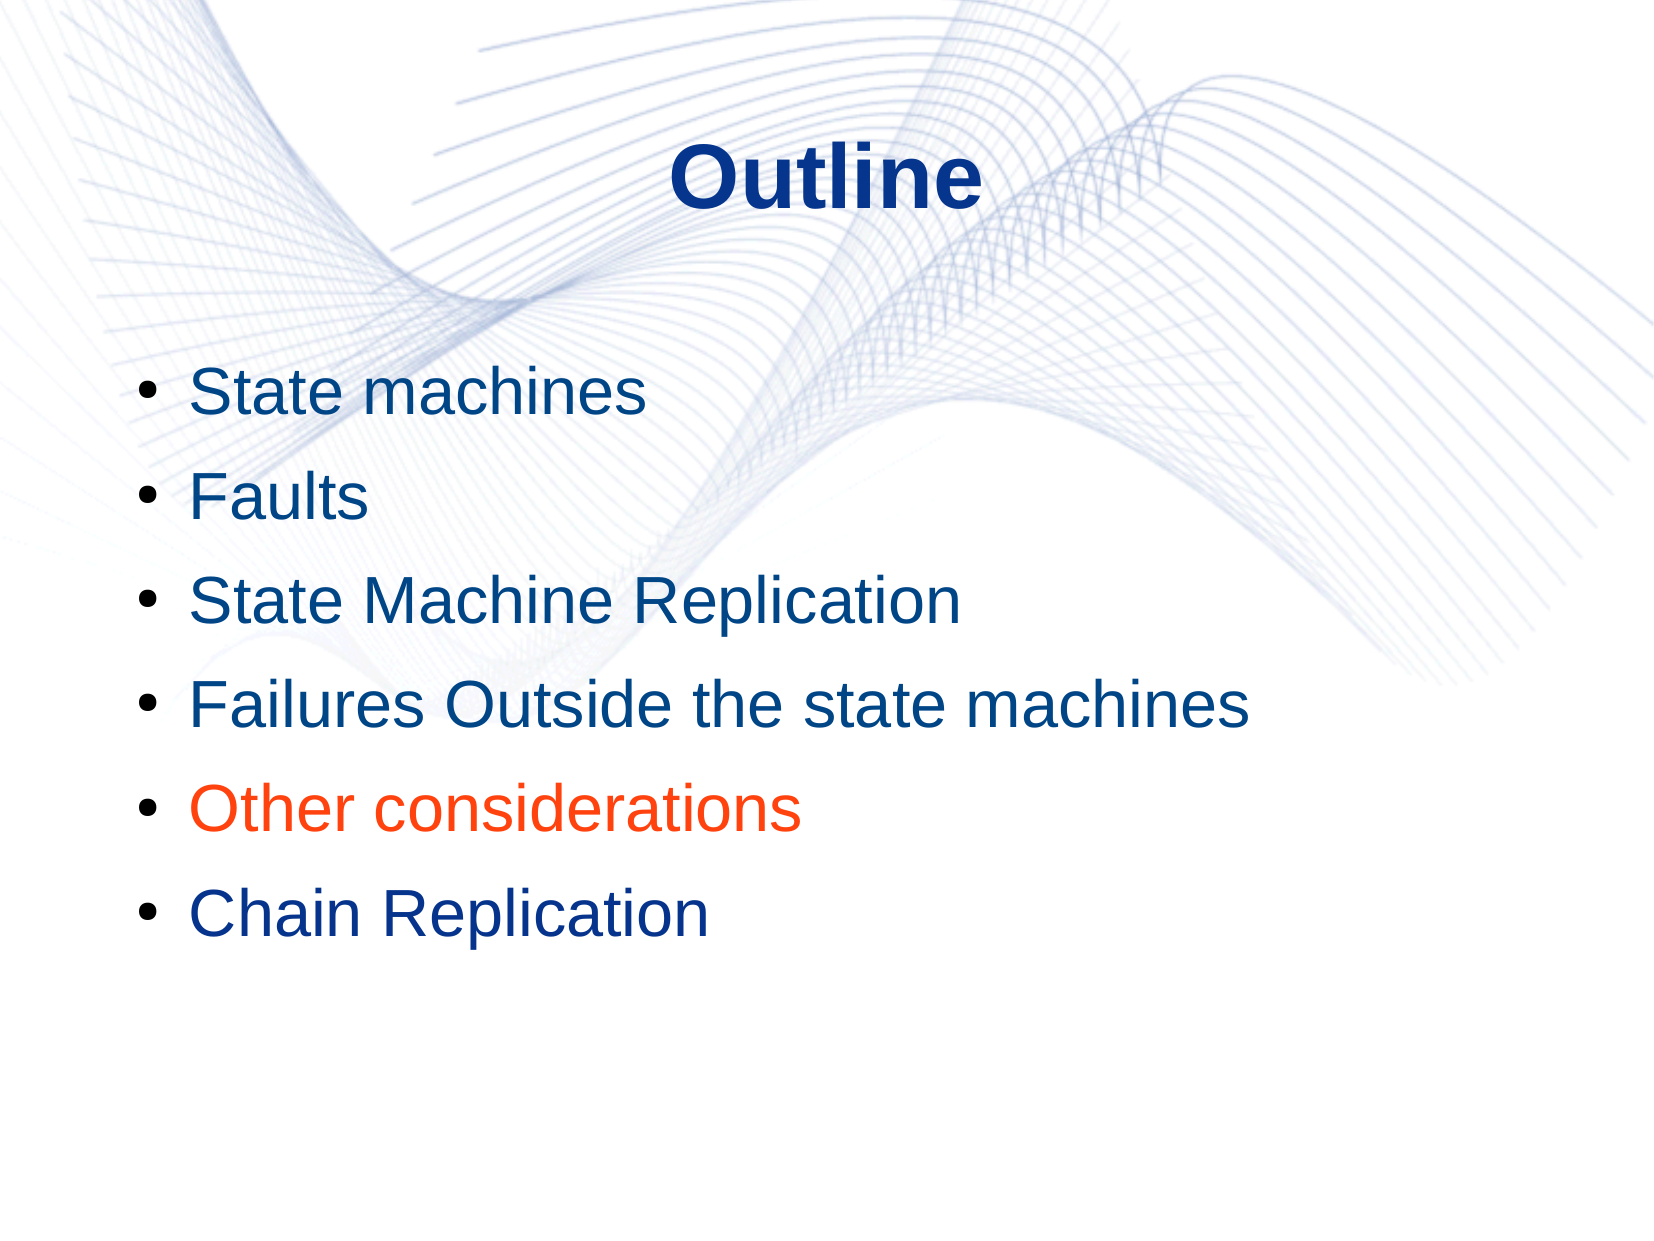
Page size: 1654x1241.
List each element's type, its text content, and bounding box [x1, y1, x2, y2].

title Outline [118, 66, 1536, 288]
list State machines Faults State Machine Replication Failures Outside the state machines Other considerations Chain Replication [118, 354, 1536, 1108]
picture [0, 0, 1654, 1241]
